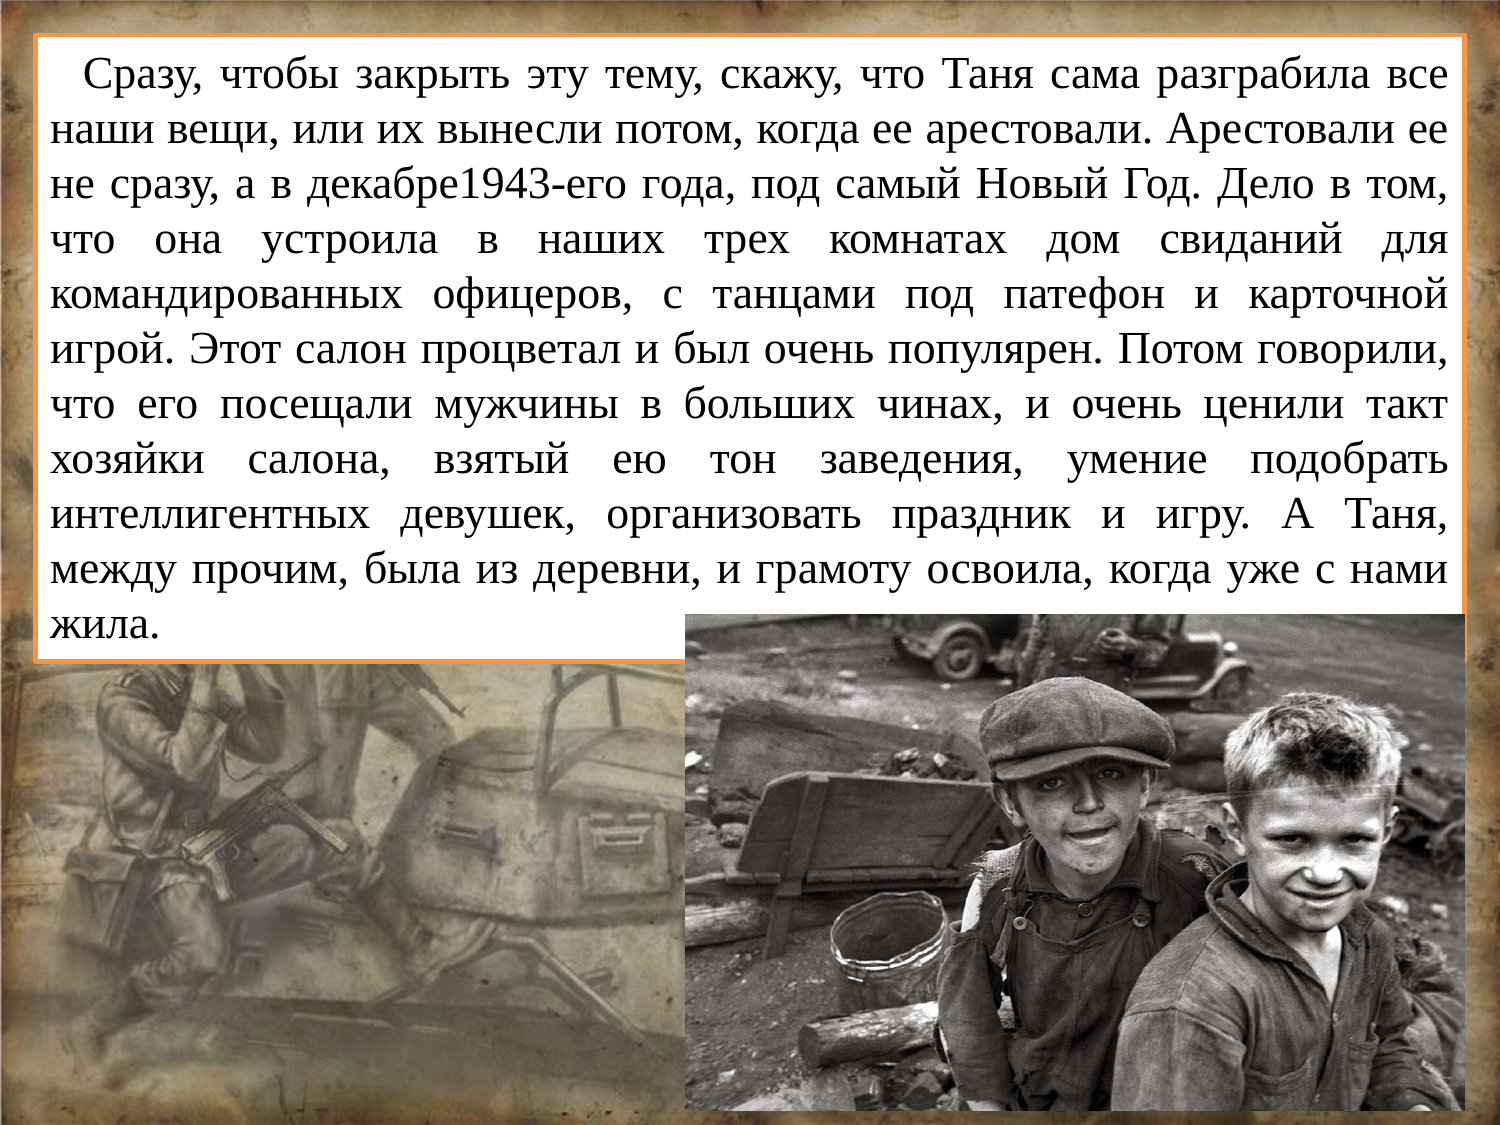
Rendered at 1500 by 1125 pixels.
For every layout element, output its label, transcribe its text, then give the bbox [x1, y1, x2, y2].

picture [0, 0, 1500, 1125]
list Cразу, чтобы закрыть эту тему, скажу, что Таня сама разграбила все наши вещи, или их вынесли потом, когда ее арестовали. Арестовали ее не сразу, а в декабре1943-его года, под самый Новый Год. Дело в том, что она устроила в наших трех комнатах дом свиданий для командированных офицеров, с танцами под патефон и карточной игрой. Этот салон процветал и был очень популярен. Потом говорили, что его посещали мужчины в больших чинах, и очень ценили такт хозяйки салона, взятый ею тон заведения, умение подобрать интеллигентных девушек, организовать праздник и игру. А Таня, между прочим, была из деревни, и грамоту освоила, когда уже с нами жила. [35, 35, 1465, 662]
